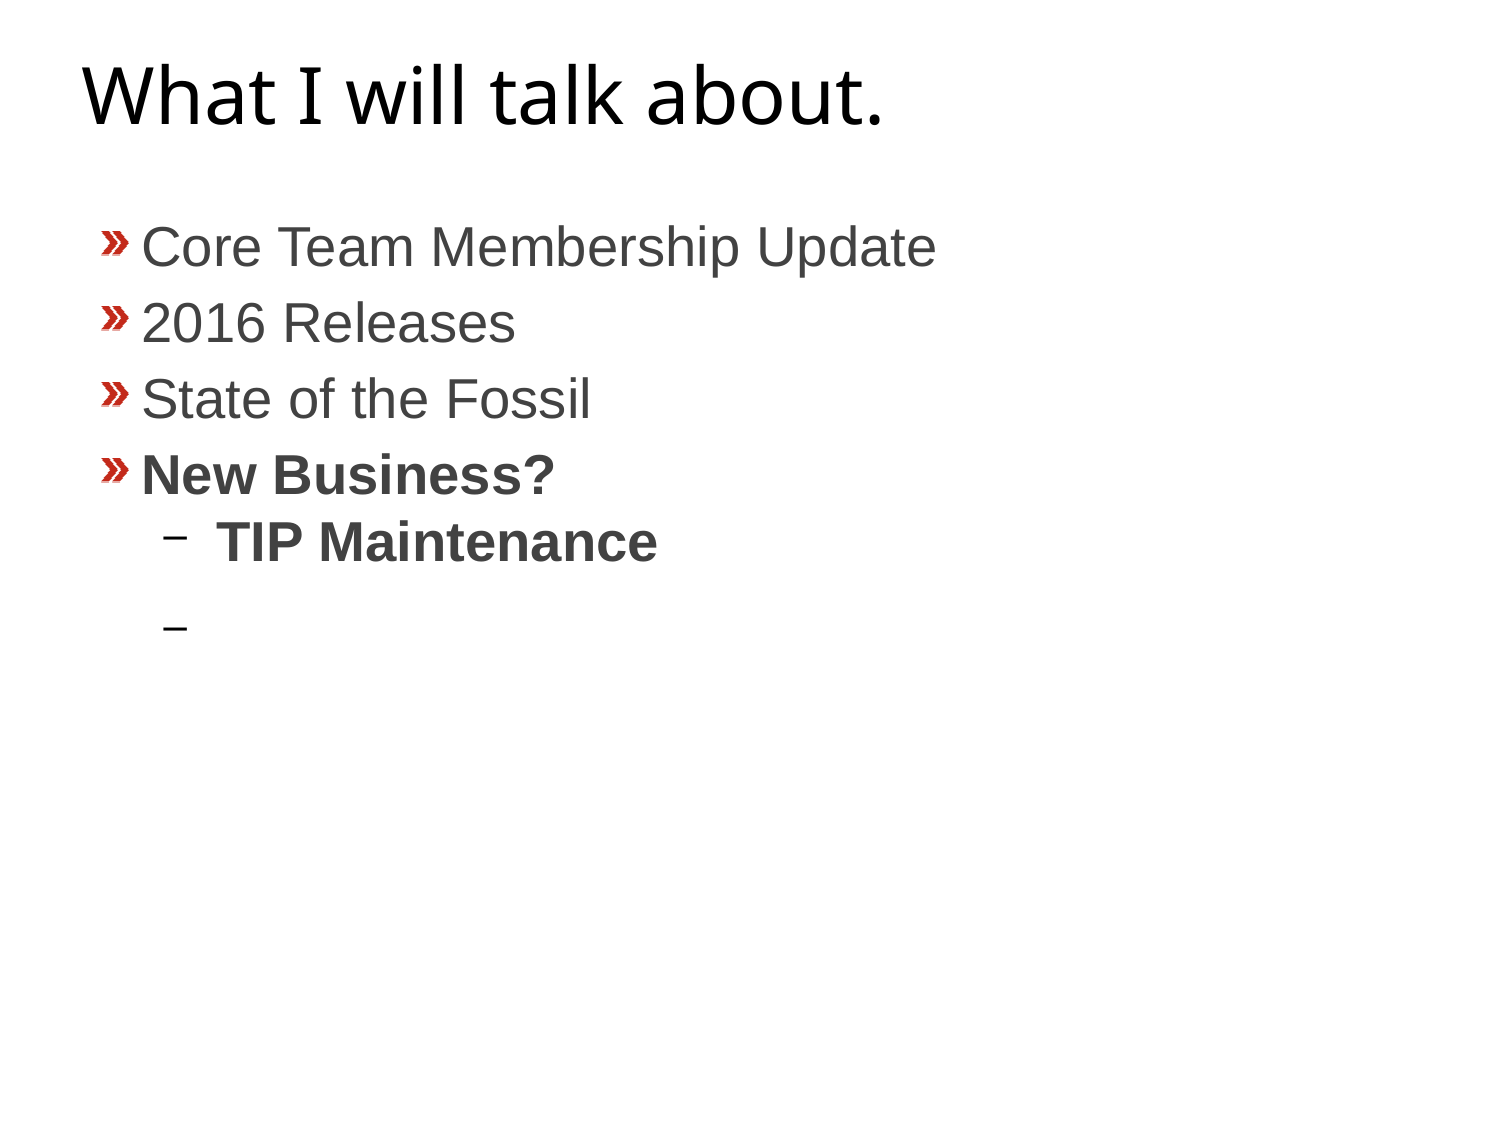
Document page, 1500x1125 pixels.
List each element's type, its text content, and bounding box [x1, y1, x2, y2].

list Core Team Membership Update 2016 Releases State of the Fossil New Business? TIP Maintenance [75, 210, 1425, 1125]
title What I will talk about. [75, 45, 1425, 210]
